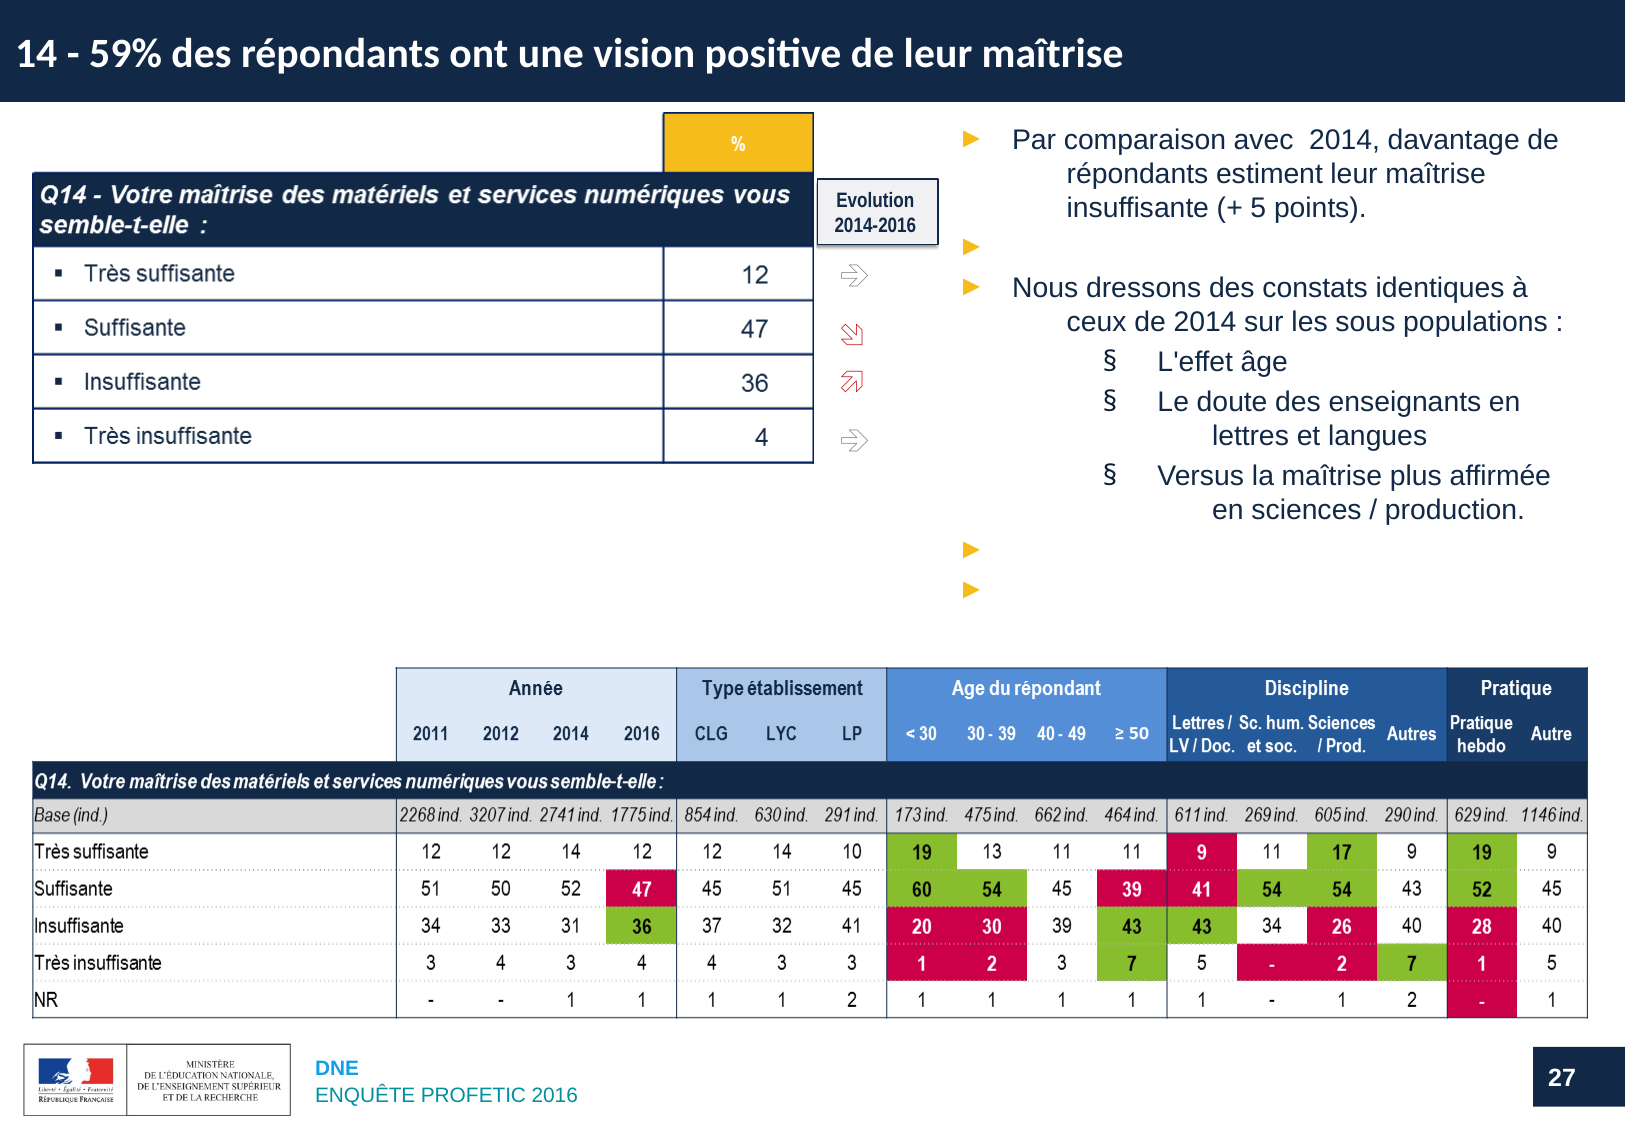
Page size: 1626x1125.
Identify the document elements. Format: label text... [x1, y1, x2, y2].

text_box  [824, 250, 888, 301]
text_box  [824, 308, 882, 356]
title 14 - 59% des répondants ont une vision positive de leur maîtrise [0, 0, 1625, 102]
picture [32, 112, 814, 467]
text_box Evolution 2014-2016 [817, 178, 939, 245]
picture [32, 667, 1588, 1055]
text_box  [824, 415, 888, 466]
text_box 27 [1533, 1046, 1625, 1107]
text_box  [824, 356, 882, 407]
list Par comparaison avec 2014, davantage de répondants estiment leur maîtrise insuffisante (+ 5 points). Nous dressons des constats identiques à ceux de 2014 sur les sous populations : L'effet âge Le doute des enseignants en lettres et langues Versus la maîtrise plus affirmée en sciences / production. [942, 113, 1593, 563]
